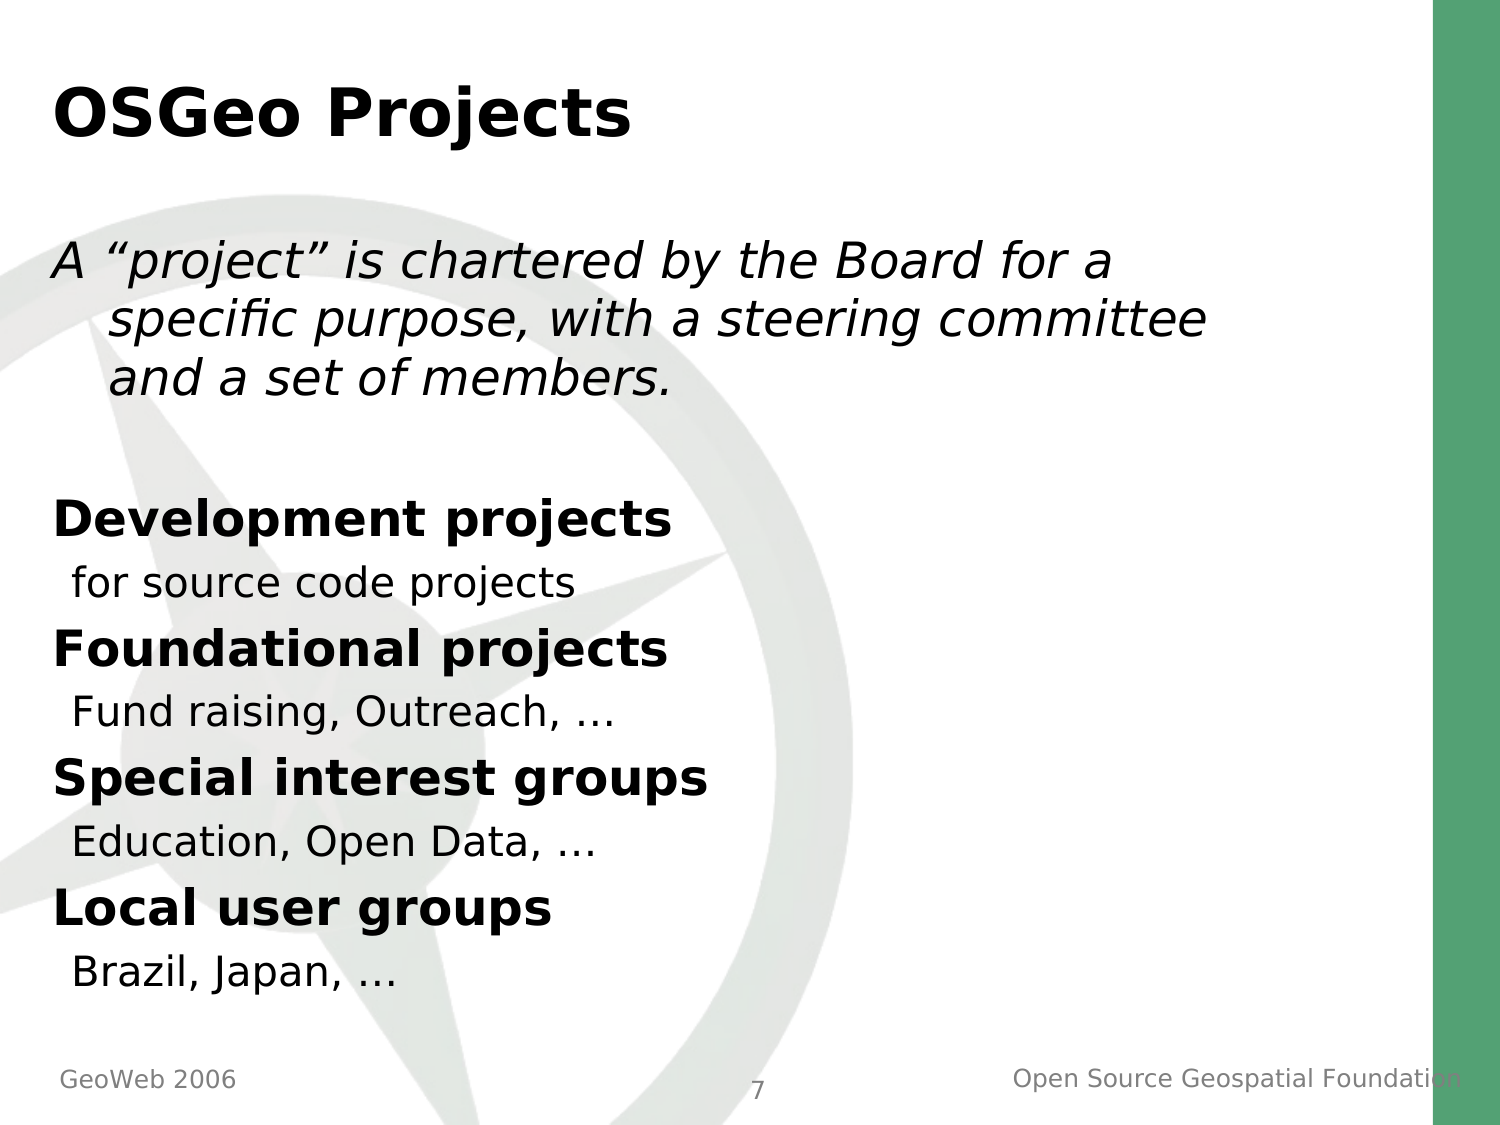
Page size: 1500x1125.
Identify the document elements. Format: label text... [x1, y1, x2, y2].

picture [0, 174, 925, 1125]
list A “project” is chartered by the Board for a specific purpose, with a steering committee and a set of members. Development projects for source code projects Foundational projects Fund raising, Outreach, … Special interest groups Education, Open Data, … Local user groups Brazil, Japan, … [52, 232, 1313, 1051]
title OSGeo Projects [52, 22, 1313, 210]
